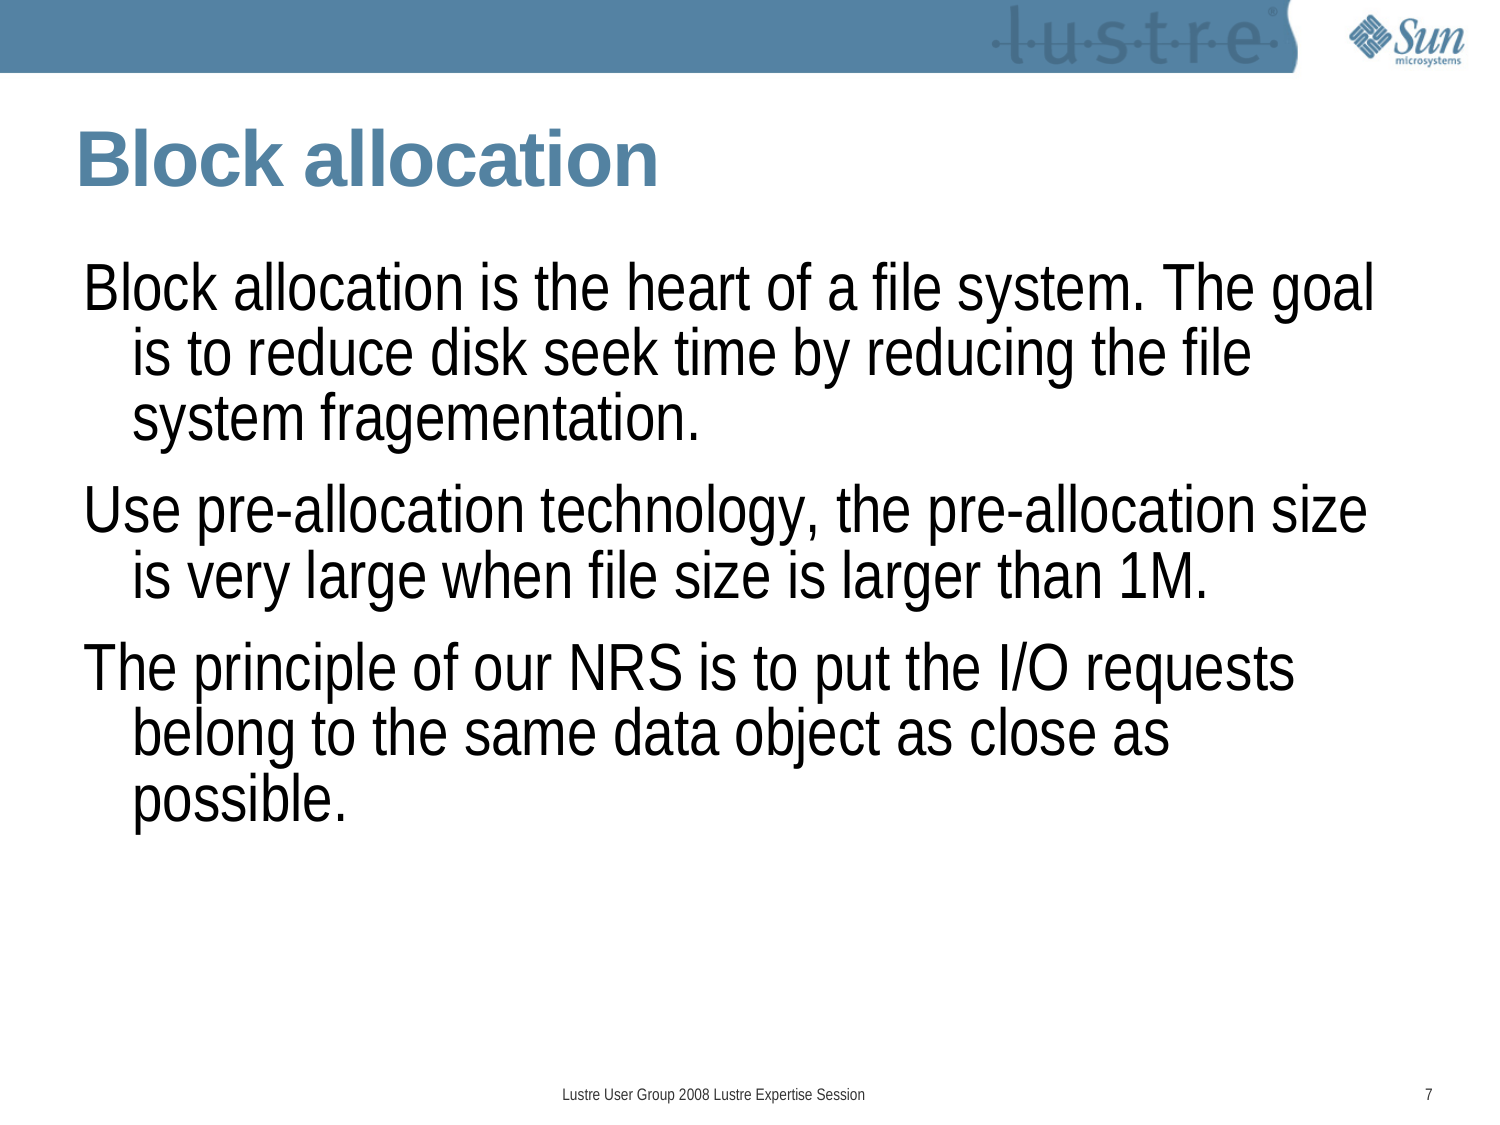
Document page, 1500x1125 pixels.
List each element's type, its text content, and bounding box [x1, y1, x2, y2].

picture [0, 0, 1500, 91]
title Block allocation [75, 123, 1437, 227]
list Block allocation is the heart of a file system. The goal is to reduce disk seek time by reducing the file system fragementation. Use pre-allocation technology, the pre-allocation size is very large when file size is larger than 1M. The principle of our NRS is to put the I/O requests belong to the same data object as close as possible. [64, 258, 1401, 1062]
